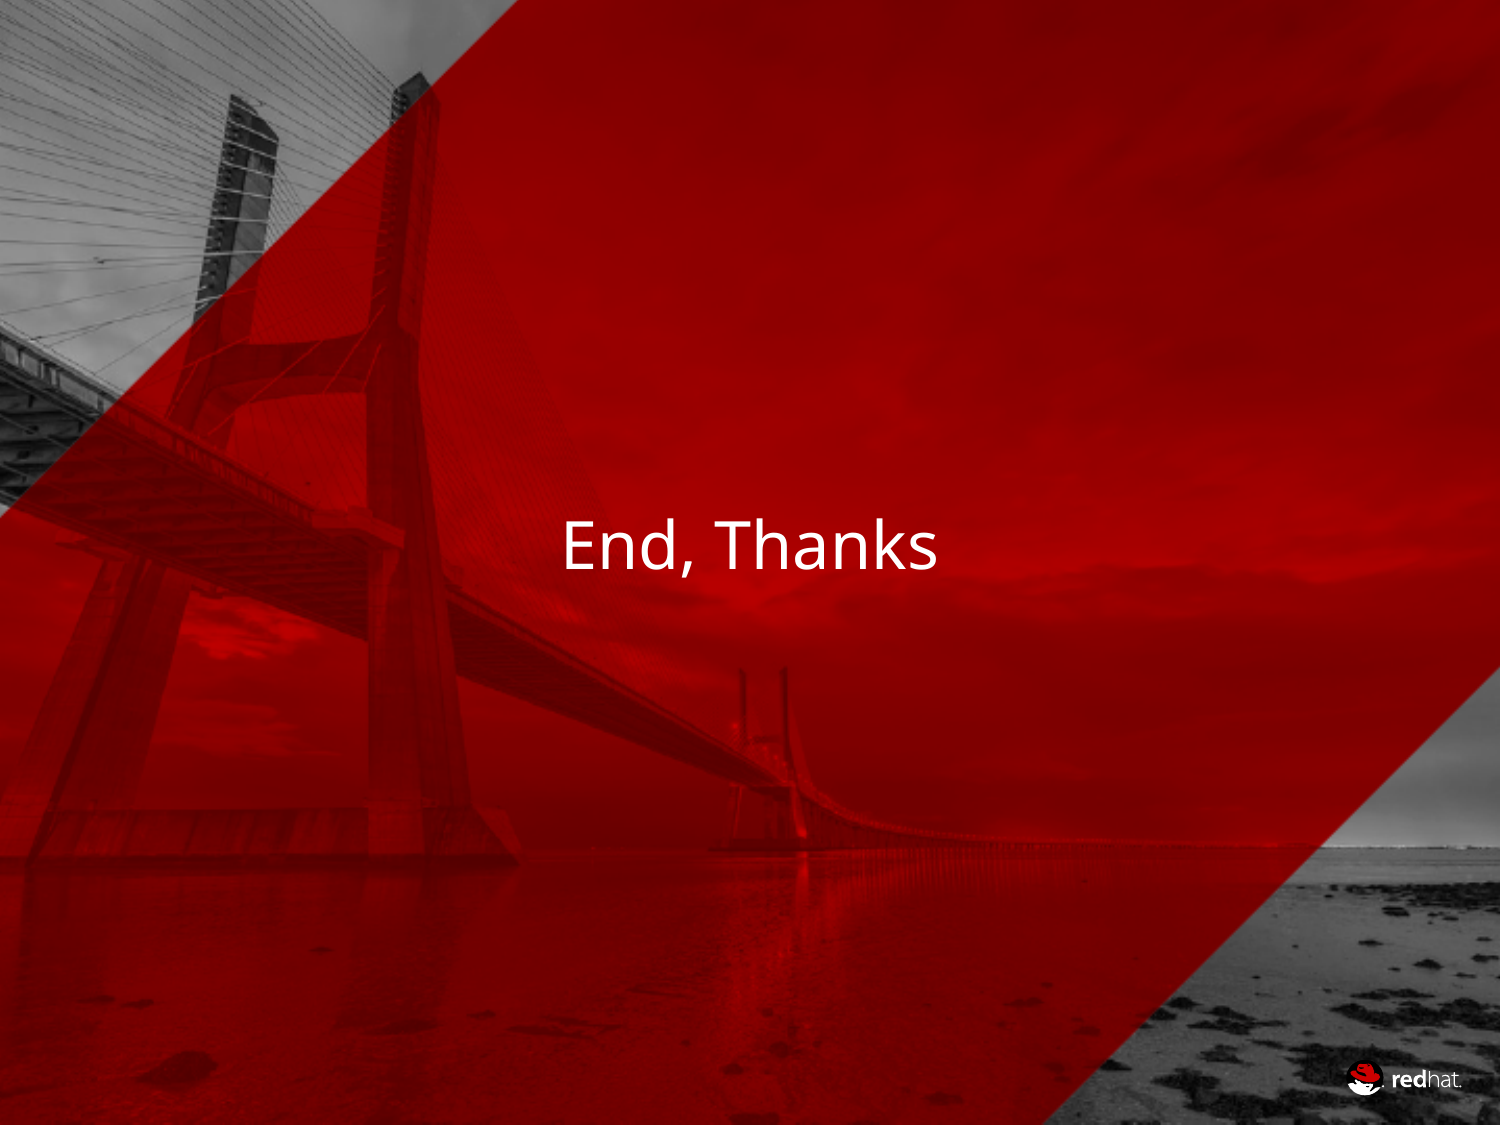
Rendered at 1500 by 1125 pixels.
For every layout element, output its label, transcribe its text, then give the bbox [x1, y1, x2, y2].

picture [0, 0, 1500, 1125]
title End, Thanks [112, 450, 1388, 638]
